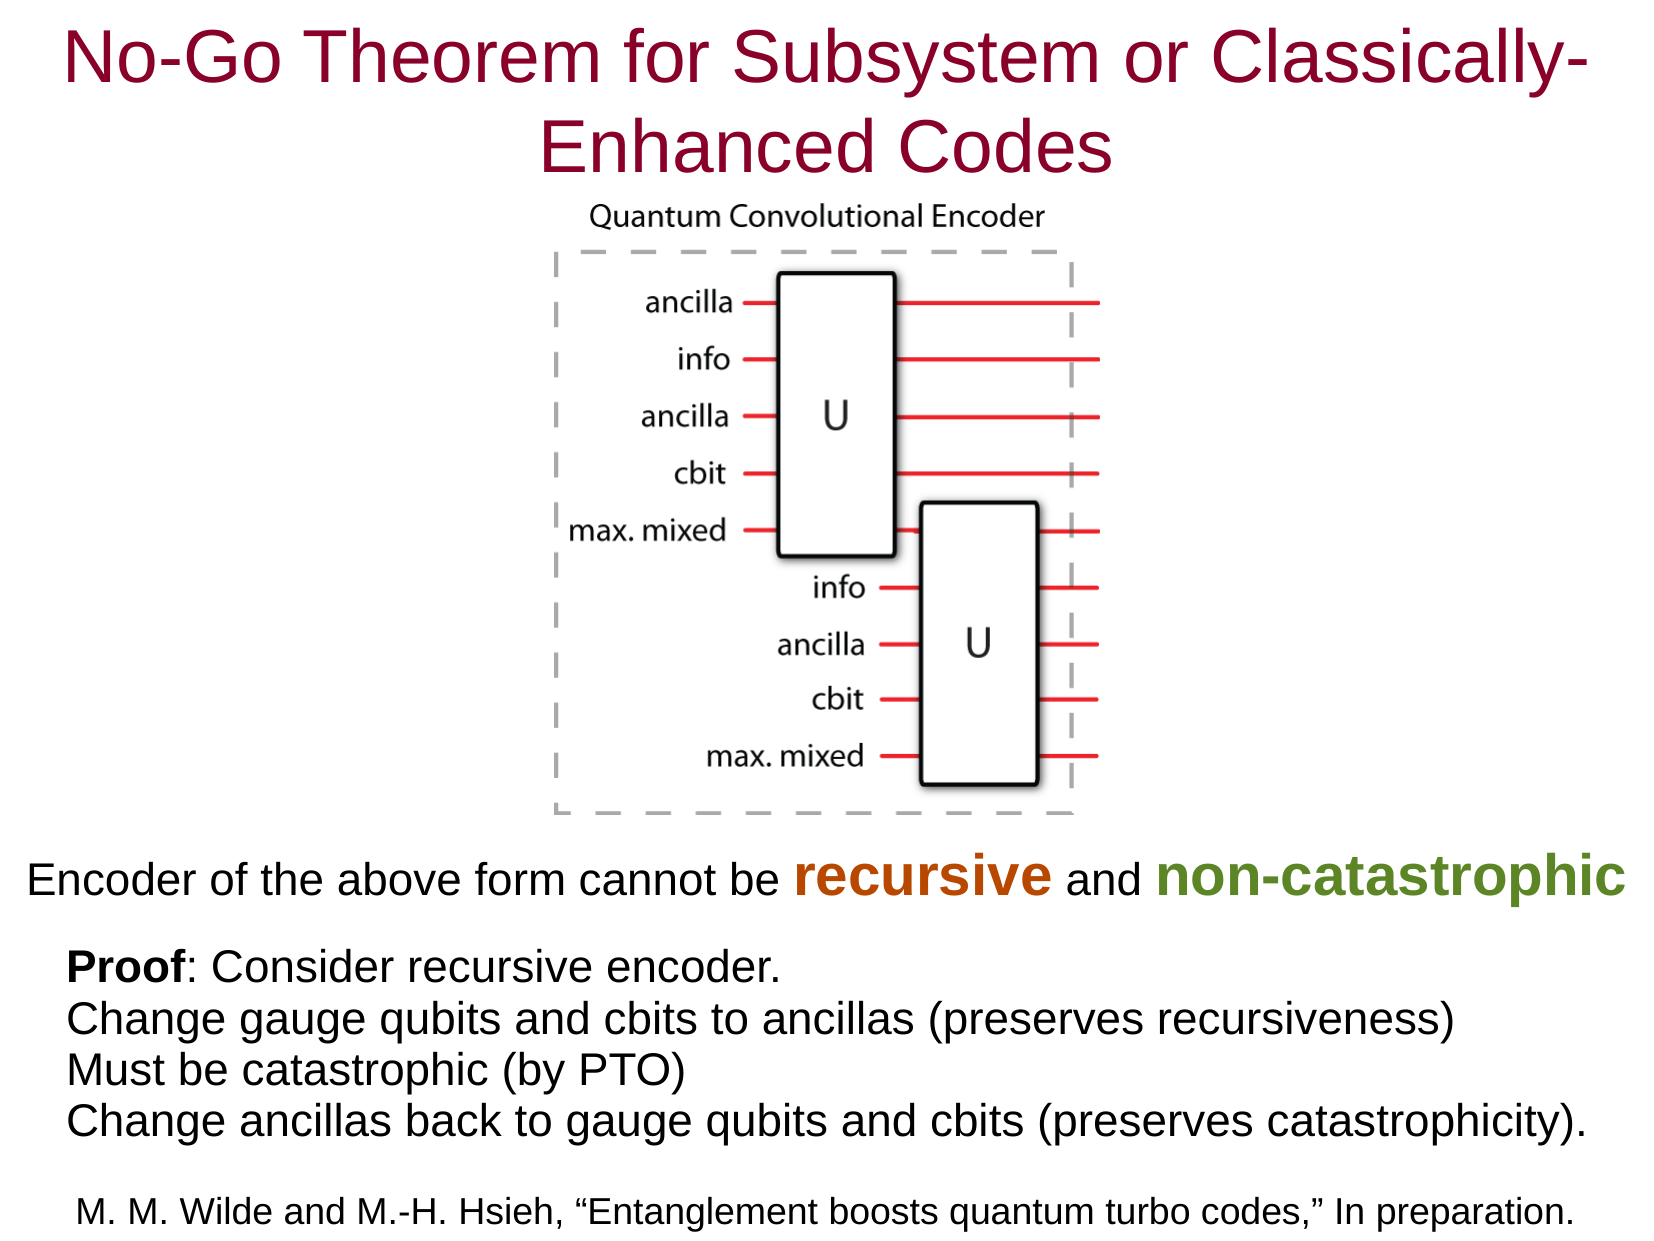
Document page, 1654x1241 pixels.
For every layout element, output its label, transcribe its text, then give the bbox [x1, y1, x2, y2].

text_box Proof: Consider recursive encoder. Change gauge qubits and cbits to ancillas (preserves recursiveness) Must be catastrophic (by PTO) Change ancillas back to gauge qubits and cbits (preserves catastrophicity). [51, 933, 1602, 1154]
picture [554, 199, 1100, 815]
text_box Encoder of the above form cannot be recursive and non-catastrophic [11, 835, 1643, 916]
text_box M. M. Wilde and M.-H. Hsieh, “Entanglement boosts quantum turbo codes,” In preparation. [60, 1183, 1594, 1241]
title No-Go Theorem for Subsystem or Classically-Enhanced Codes [0, 0, 1654, 196]
